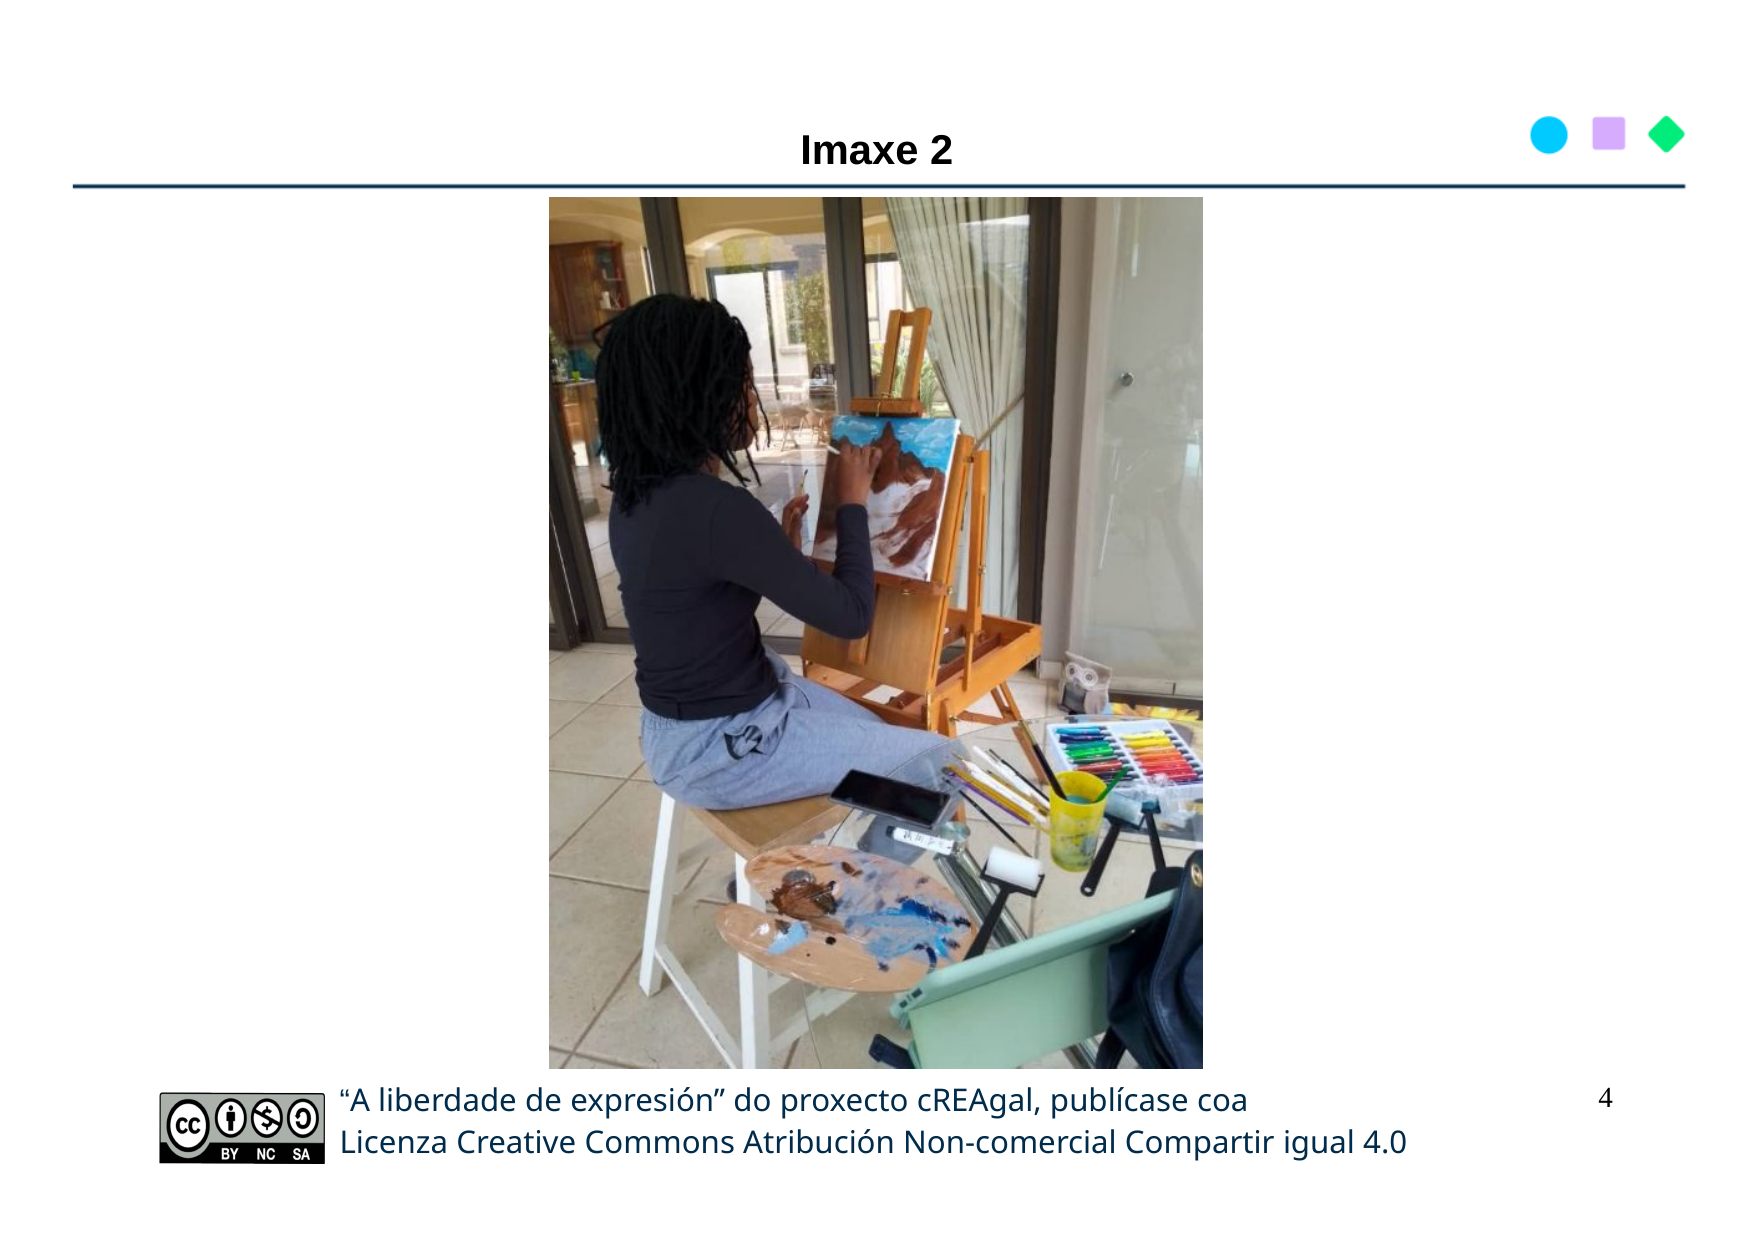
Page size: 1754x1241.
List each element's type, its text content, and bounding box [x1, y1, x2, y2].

text_box “A liberdade de expresión” do proxecto cREAgal, publícase coa Licenza Creative Commons Atribución Non-comercial Compartir igual 4.0 [324, 1071, 1595, 1213]
picture [159, 1092, 324, 1164]
picture [59, 88, 1695, 1069]
